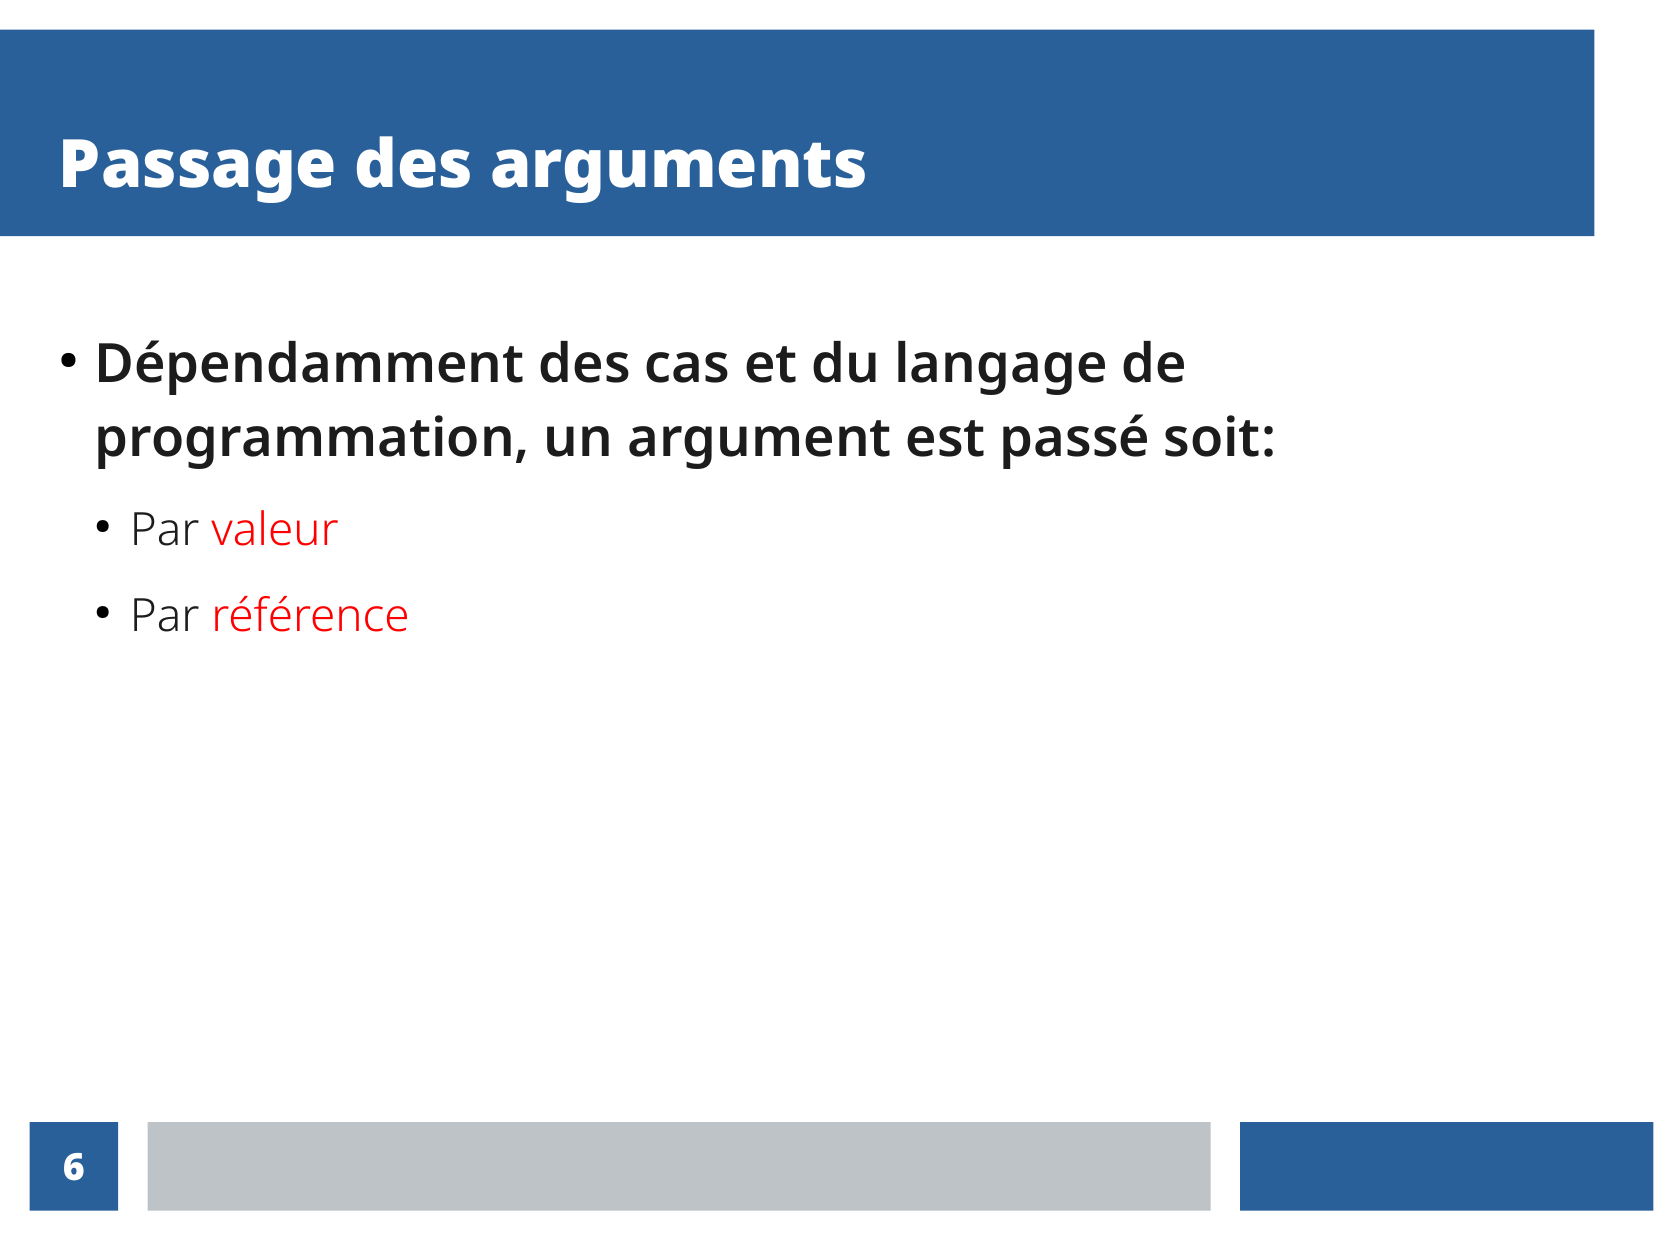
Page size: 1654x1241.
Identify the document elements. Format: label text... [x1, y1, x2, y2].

list Dépendamment des cas et du langage de programmation, un argument est passé soit: Par valeur Par référence [59, 324, 1565, 1093]
title Passage des arguments [59, 59, 1595, 207]
